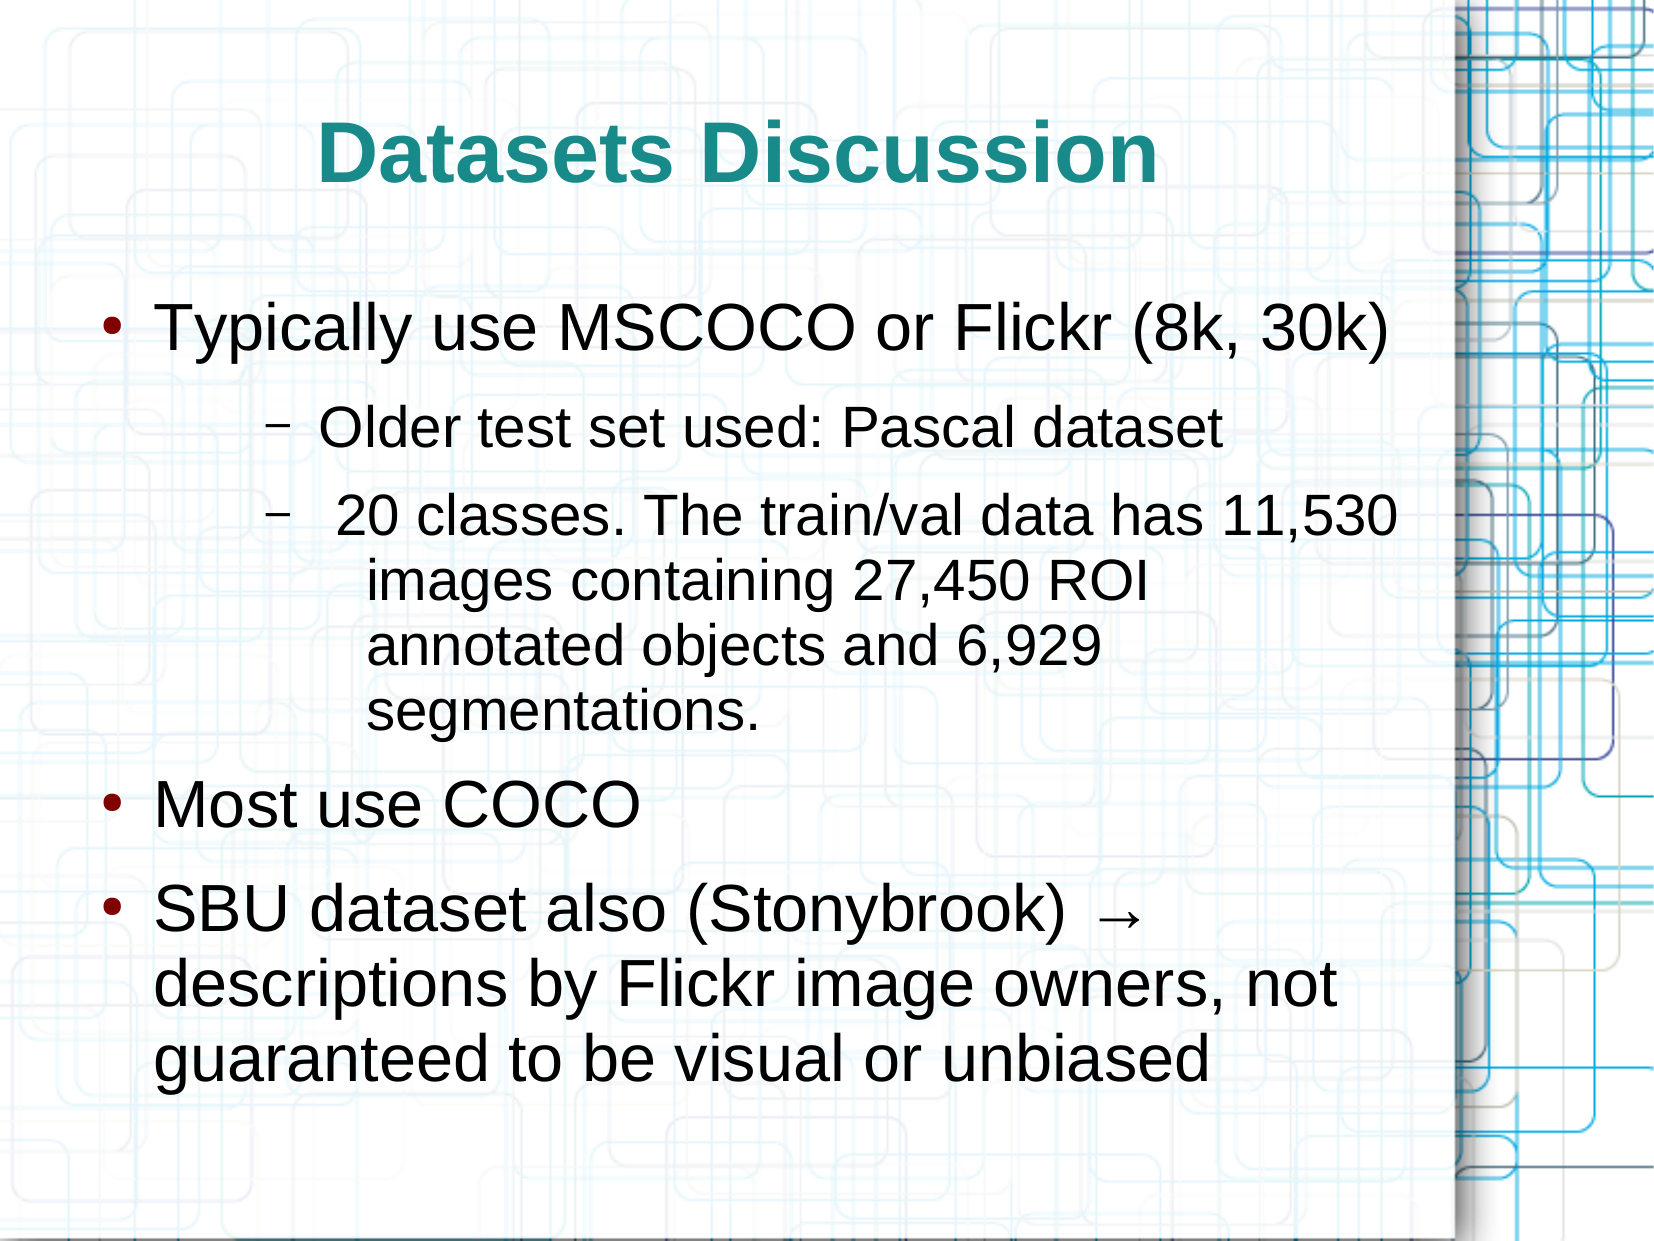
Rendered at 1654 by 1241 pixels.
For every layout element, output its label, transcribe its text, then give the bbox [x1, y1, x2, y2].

title Datasets Discussion [59, 49, 1418, 257]
picture [0, 0, 1654, 1241]
list Typically use MSCOCO or Flickr (8k, 30k) Older test set used: Pascal dataset 20 classes. The train/val data has 11,530 images containing 27,450 ROI annotated objects and 6,929 segmentations. Most use COCO SBU dataset also (Stonybrook) → descriptions by Flickr image owners, not guaranteed to be visual or unbiased [82, 290, 1418, 1109]
